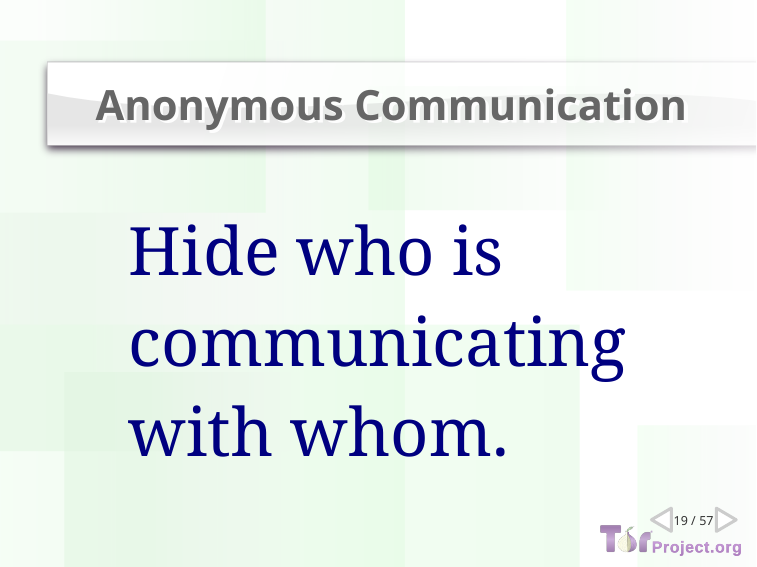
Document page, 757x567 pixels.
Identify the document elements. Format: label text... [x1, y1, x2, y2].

picture [0, 0, 757, 567]
text_box Anonymous Communication [80, 61, 680, 146]
text_box Hide who is communicating with whom. [0, 167, 756, 513]
